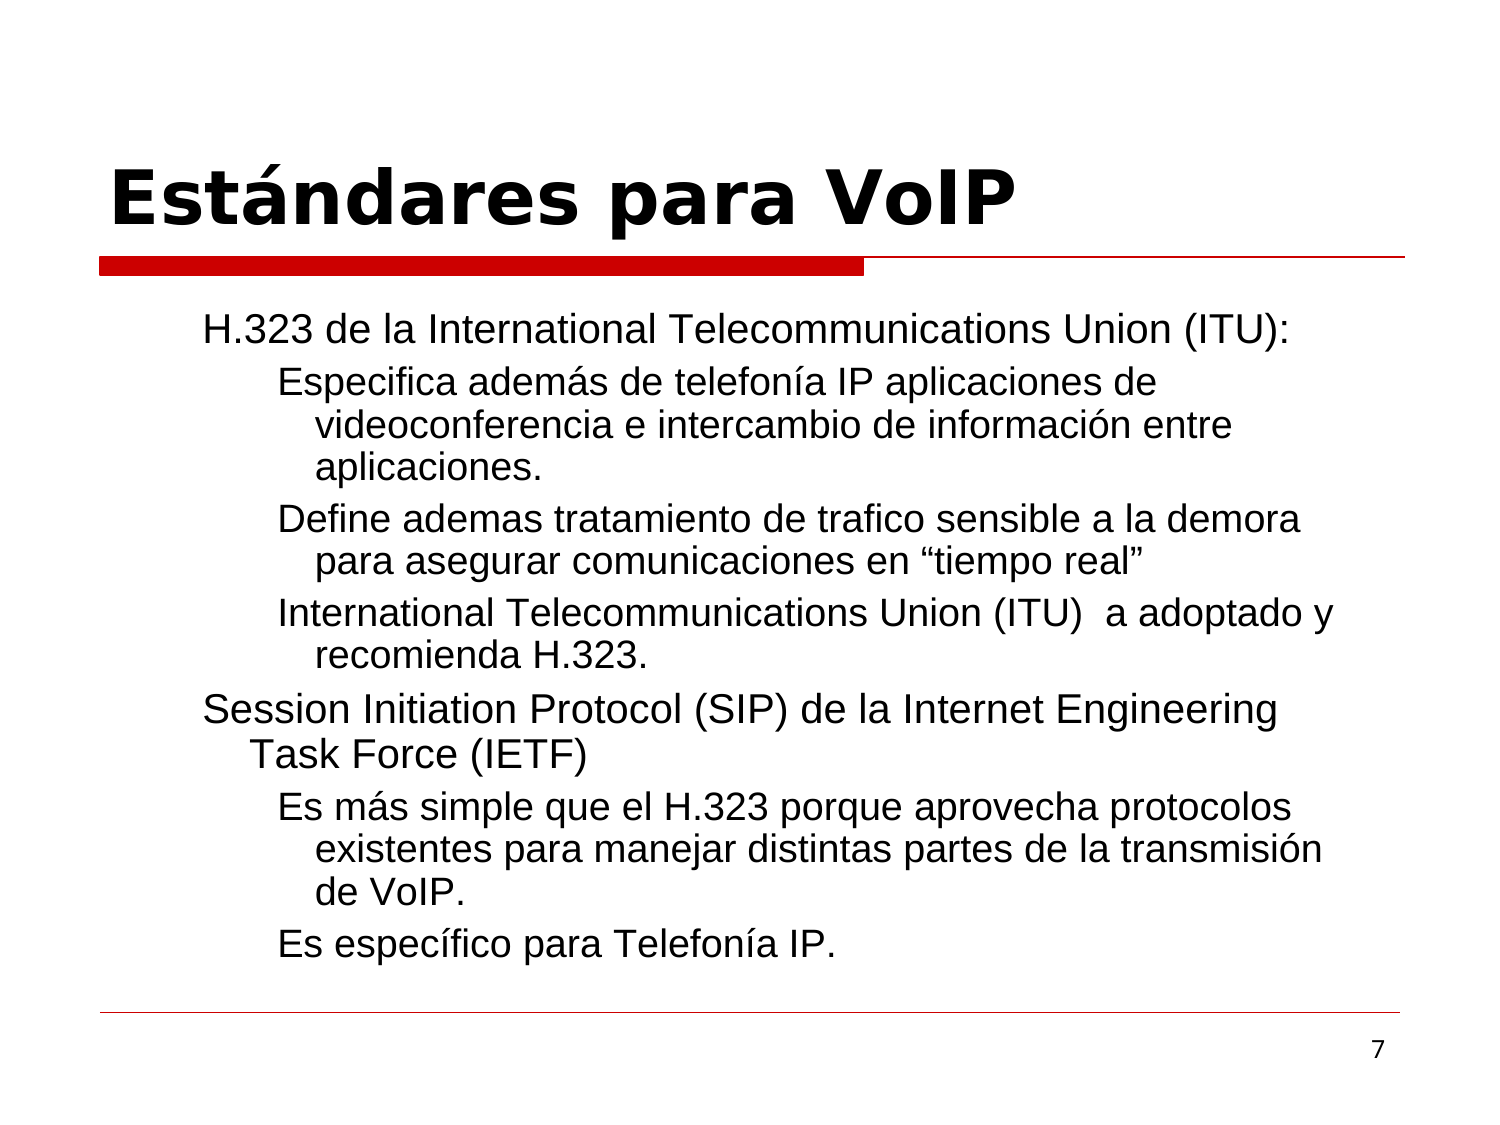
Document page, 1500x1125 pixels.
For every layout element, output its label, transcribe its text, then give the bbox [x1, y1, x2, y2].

list H.323 de la International Telecommunications Union (ITU): Especifica además de telefonía IP aplicaciones de videoconferencia e intercambio de información entre aplicaciones. Define ademas tratamiento de trafico sensible a la demora para asegurar comunicaciones en “tiempo real” International Telecommunications Union (ITU) a adoptado y recomienda H.323. Session Initiation Protocol (SIP) de la Internet Engineering Task Force (IETF) Es más simple que el H.323 porque aprovecha protocolos existentes para manejar distintas partes de la transmisión de VoIP. Es específico para Telefonía IP. [112, 299, 1388, 1029]
title Estándares para VoIP [94, 50, 1407, 250]
